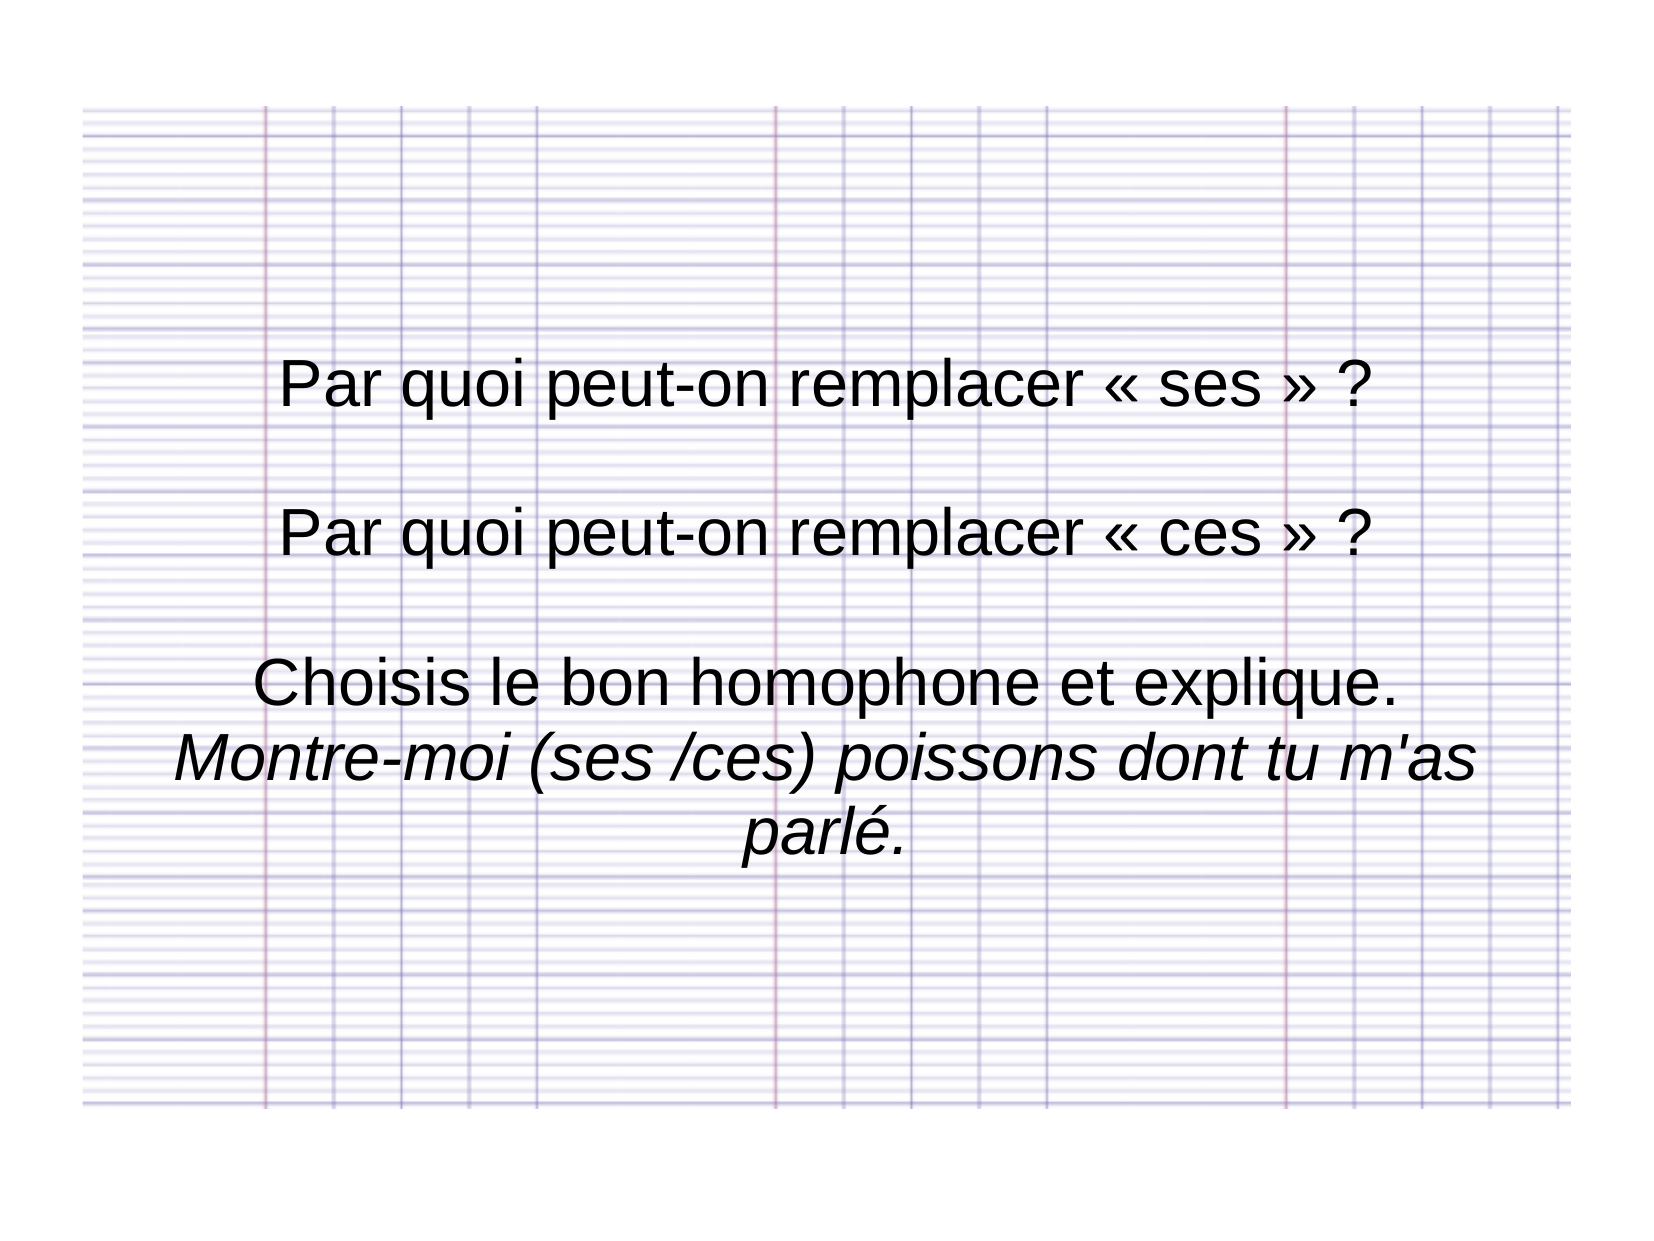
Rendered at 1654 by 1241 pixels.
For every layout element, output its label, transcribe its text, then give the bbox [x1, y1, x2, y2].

subtitle Par quoi peut-on remplacer « ses » ? Par quoi peut-on remplacer « ces » ? Choisis le bon homophone et explique. Montre-moi (ses /ces) poissons dont tu m'as parlé. [82, 106, 1571, 1109]
